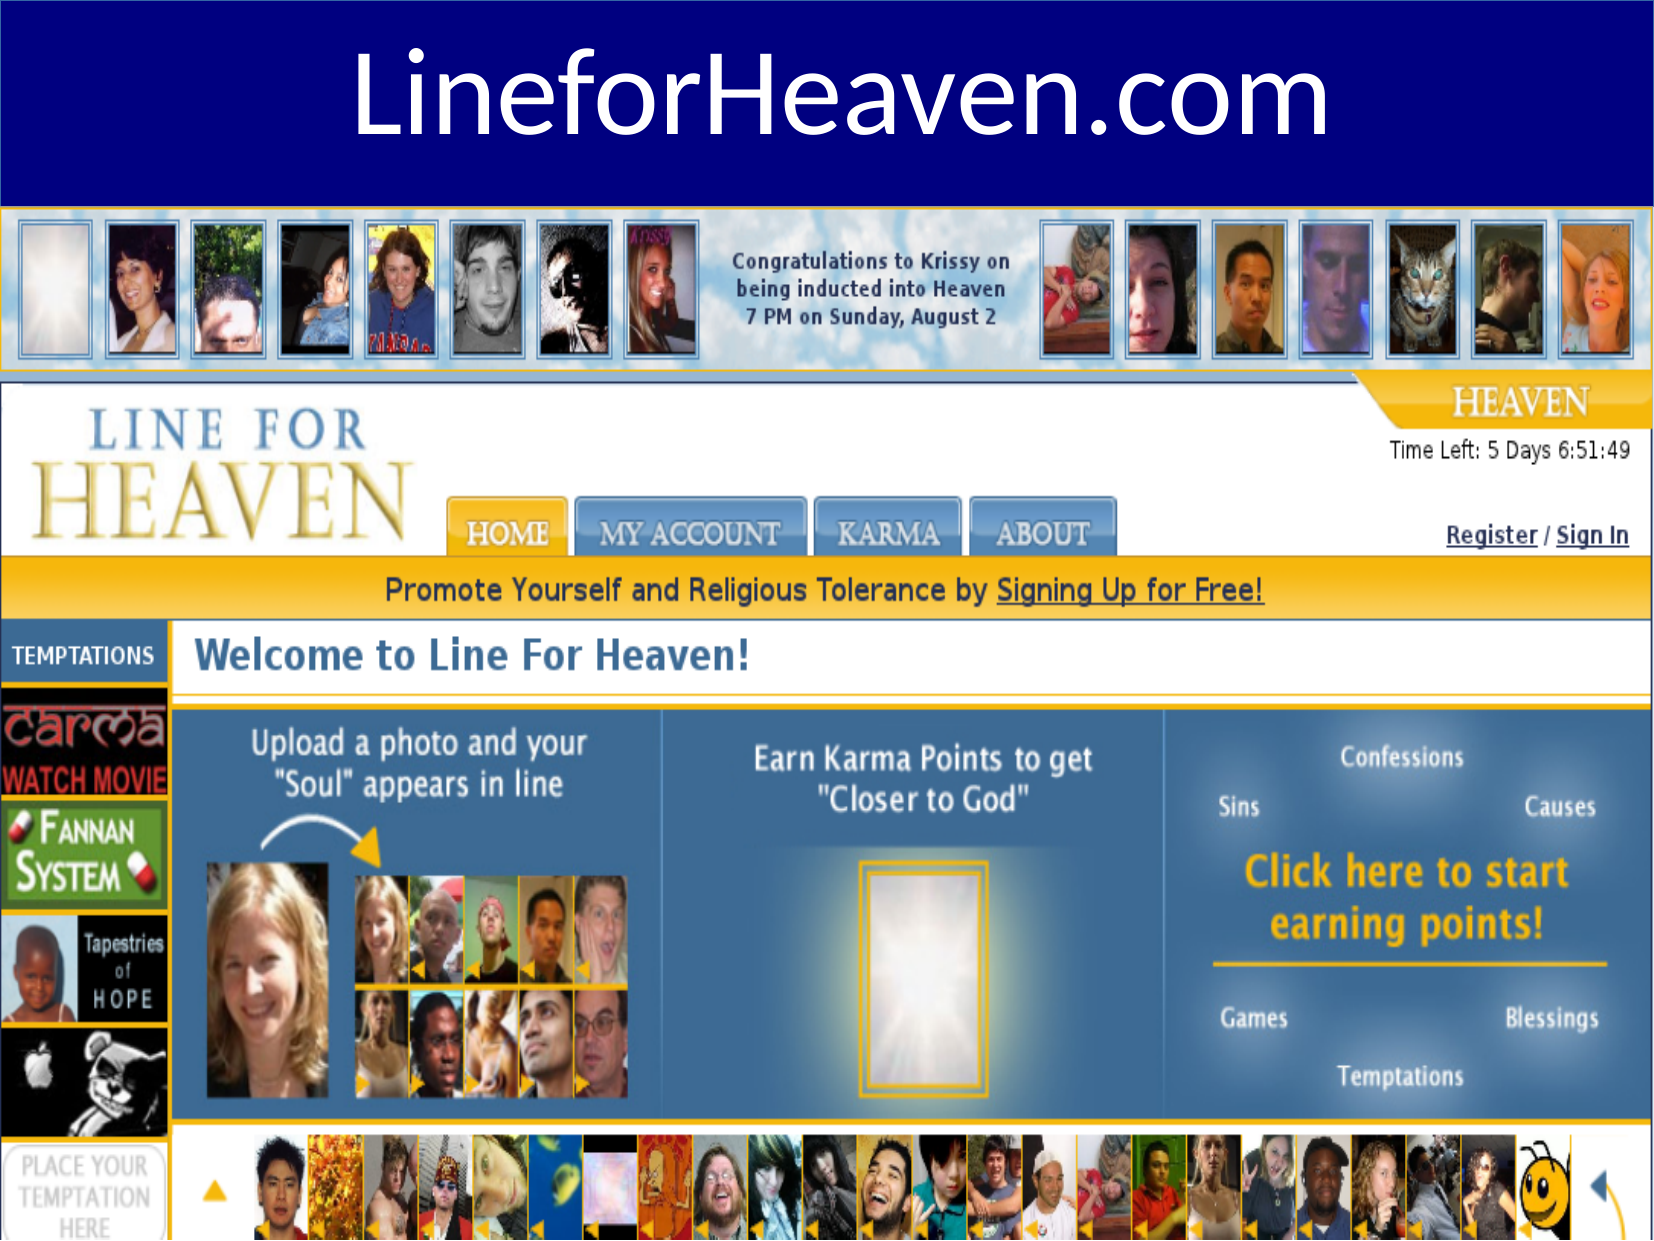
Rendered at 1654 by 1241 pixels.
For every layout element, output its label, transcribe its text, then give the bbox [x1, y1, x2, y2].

picture [0, 206, 1654, 1240]
title LineforHeaven.com [0, 0, 1654, 206]
